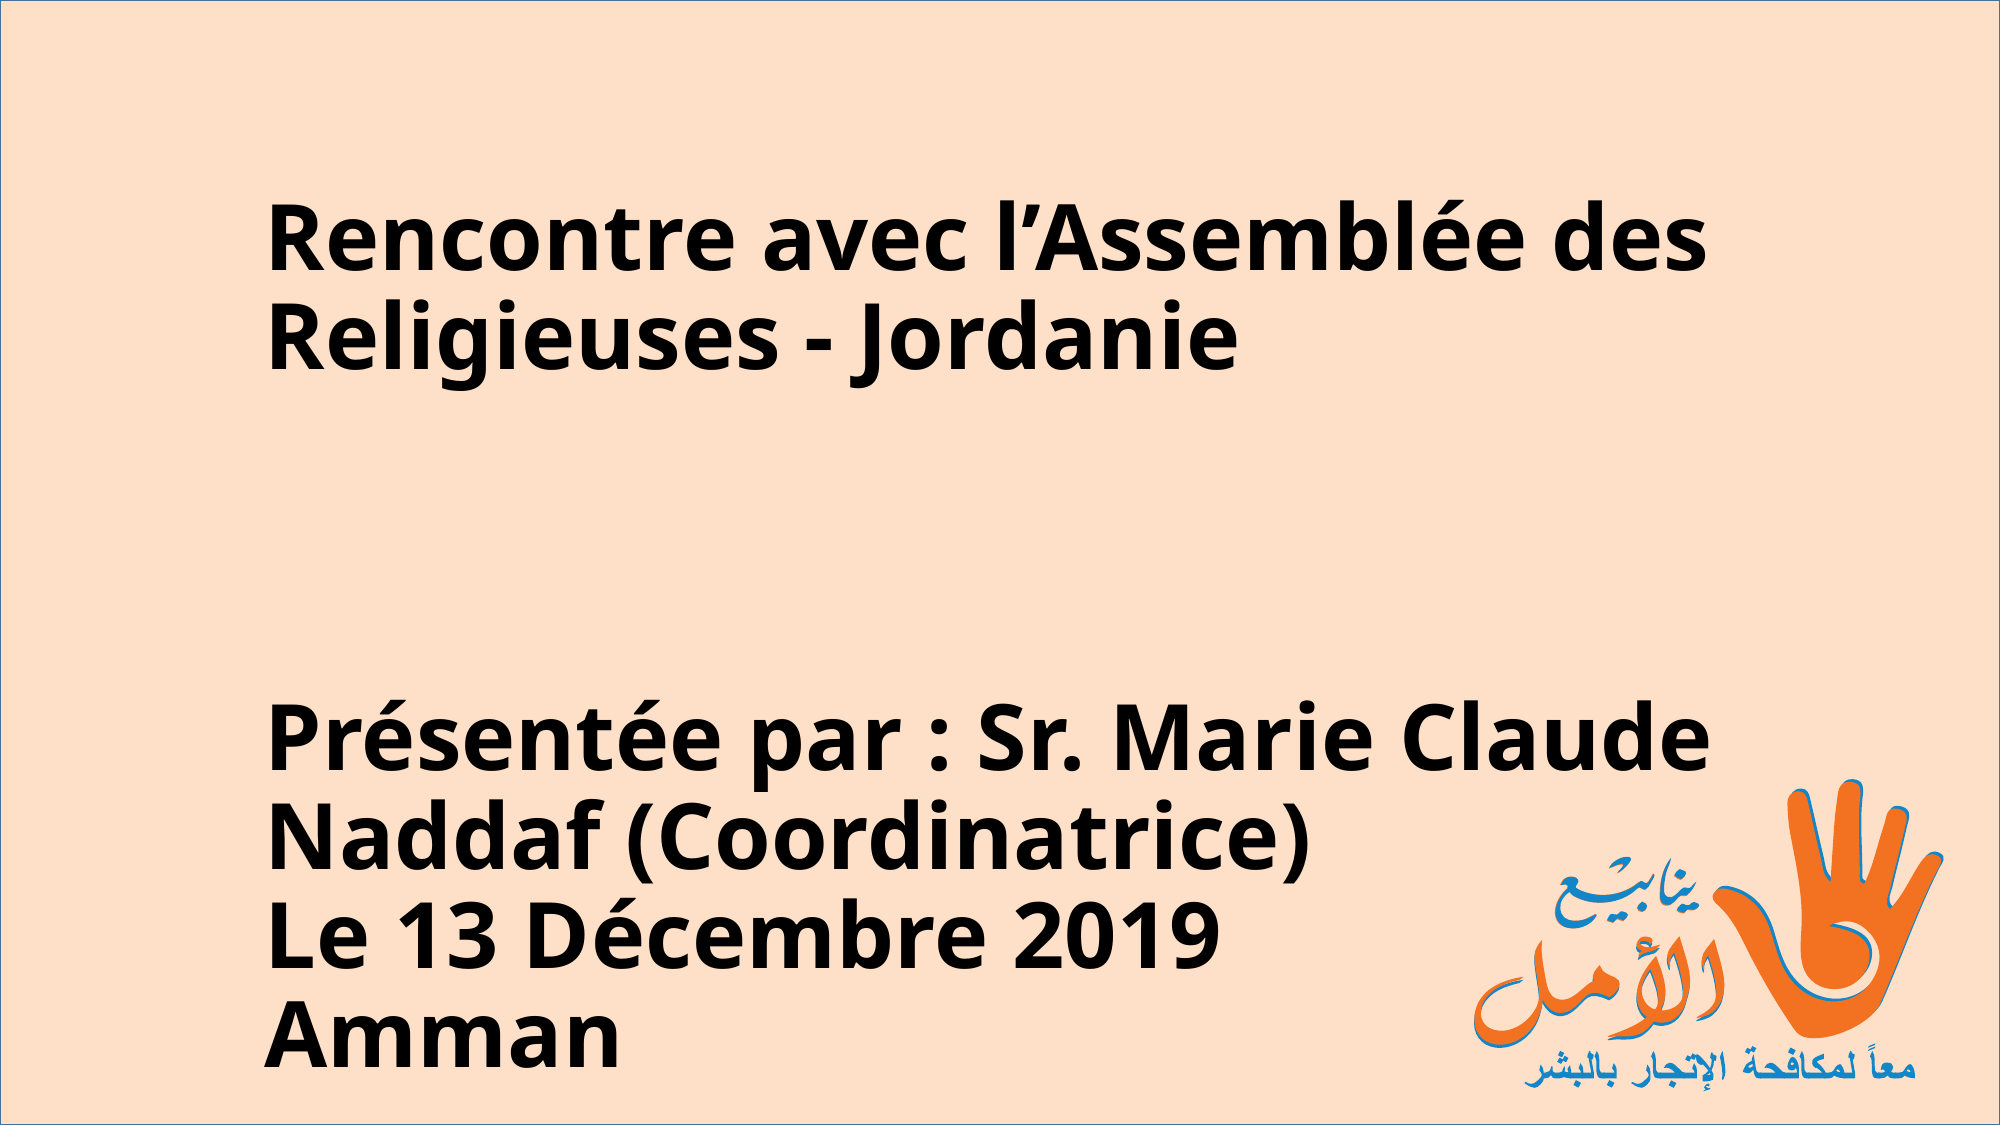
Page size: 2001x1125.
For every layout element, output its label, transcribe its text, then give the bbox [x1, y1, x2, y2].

text_box [0, 0, 2000, 1125]
picture [1473, 779, 1944, 1092]
title Rencontre avec l’Assemblée des Religieuses - Jordanie [249, 184, 1750, 576]
subtitle Présentée par : Sr. Marie Claude Naddaf (Coordinatrice) Le 13 Décembre 2019 Amman [249, 683, 1750, 956]
